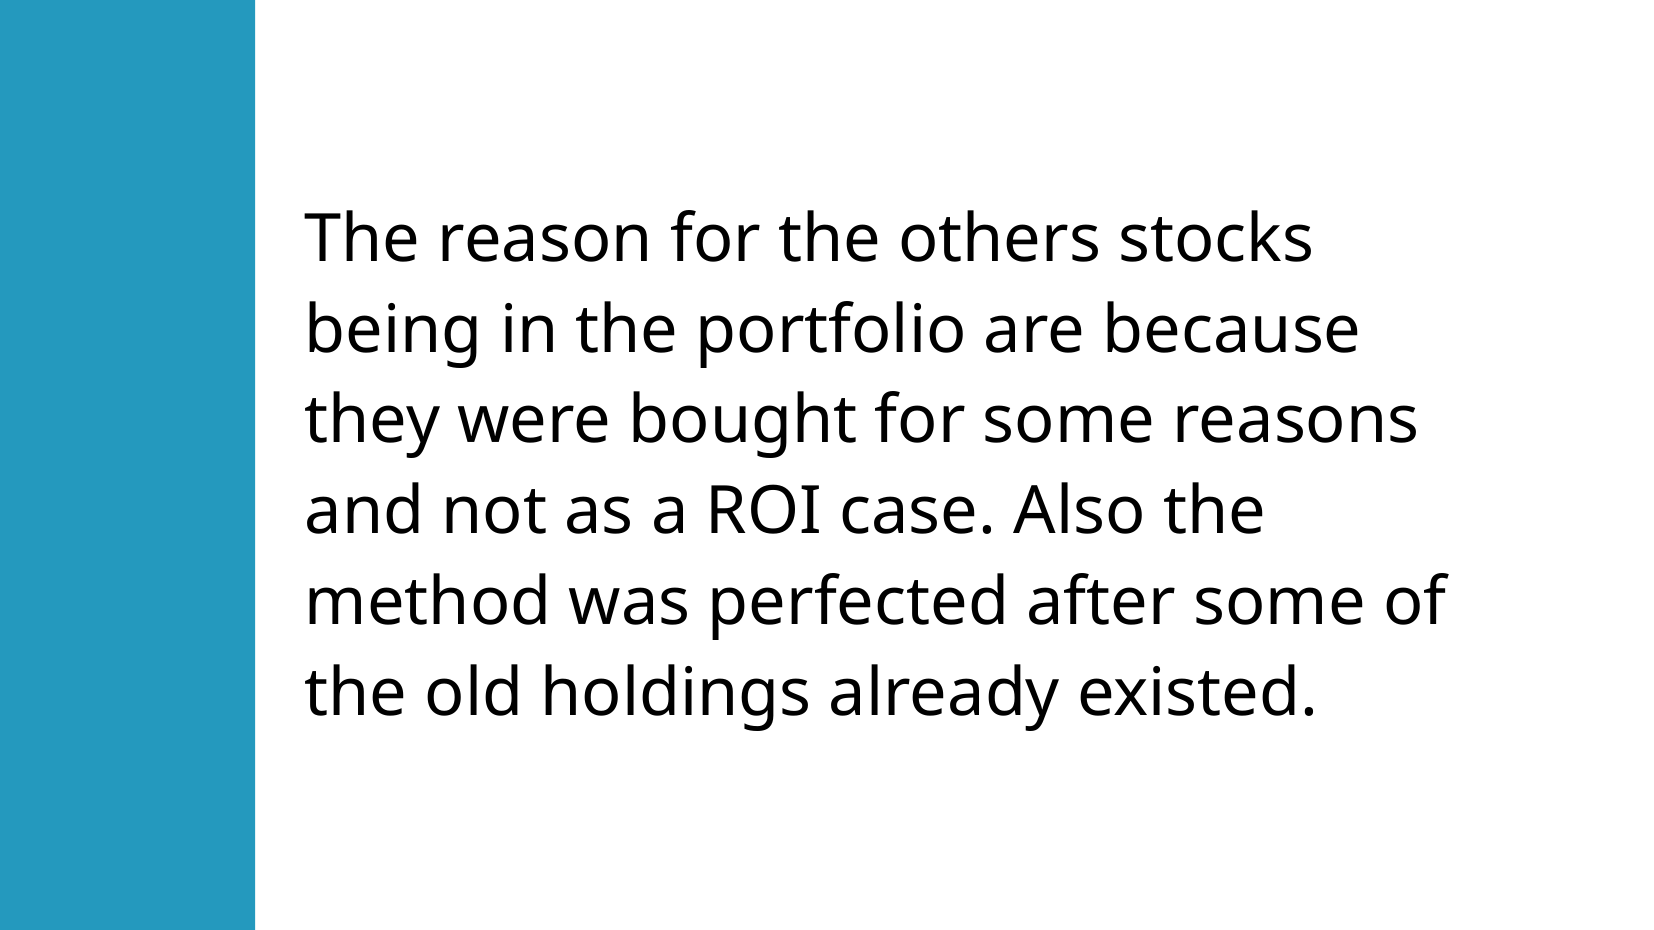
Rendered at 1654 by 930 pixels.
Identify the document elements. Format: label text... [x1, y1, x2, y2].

title The reason for the others stocks being in the portfolio are because they were bought for some reasons and not as a ROI case. Also the method was perfected after some of the old holdings already existed. [304, 645, 1501, 735]
